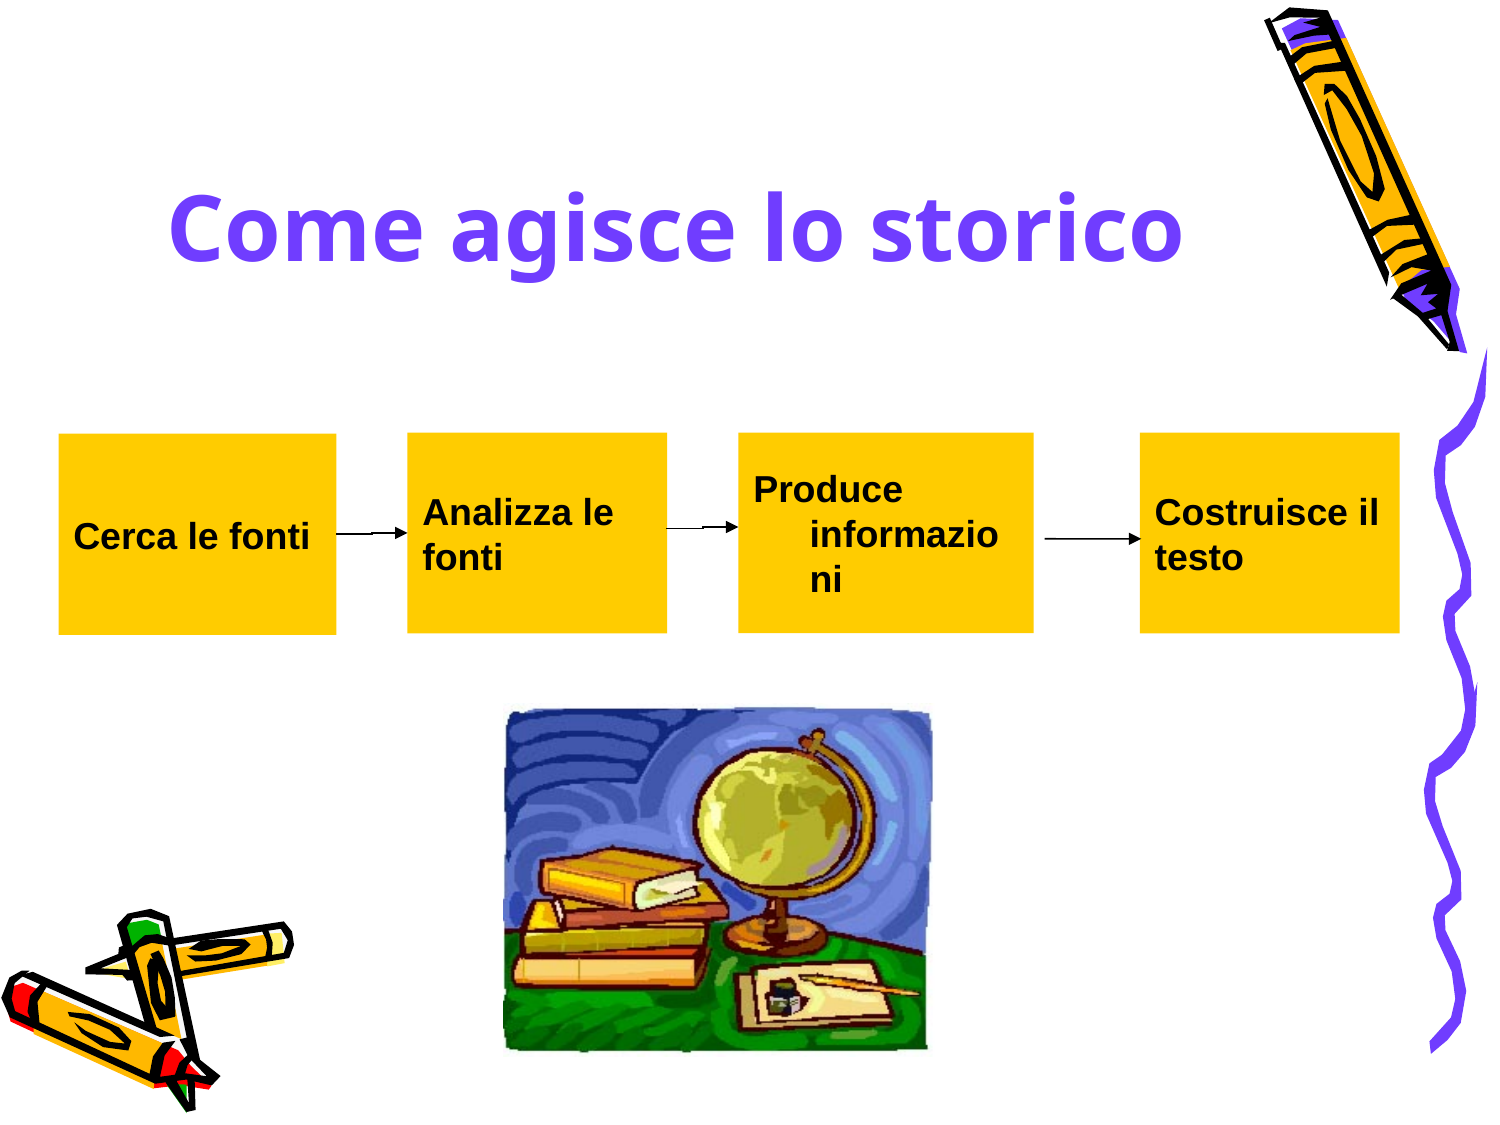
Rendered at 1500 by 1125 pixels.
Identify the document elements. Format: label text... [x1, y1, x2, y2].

picture [503, 703, 938, 1057]
list Produce informazioni [738, 432, 1034, 634]
text_box Cerca le fonti [58, 433, 337, 635]
text_box Costruisce il testo [1139, 432, 1400, 634]
title Come agisce lo storico [112, 24, 1240, 288]
text_box Analizza le fonti [407, 432, 668, 634]
